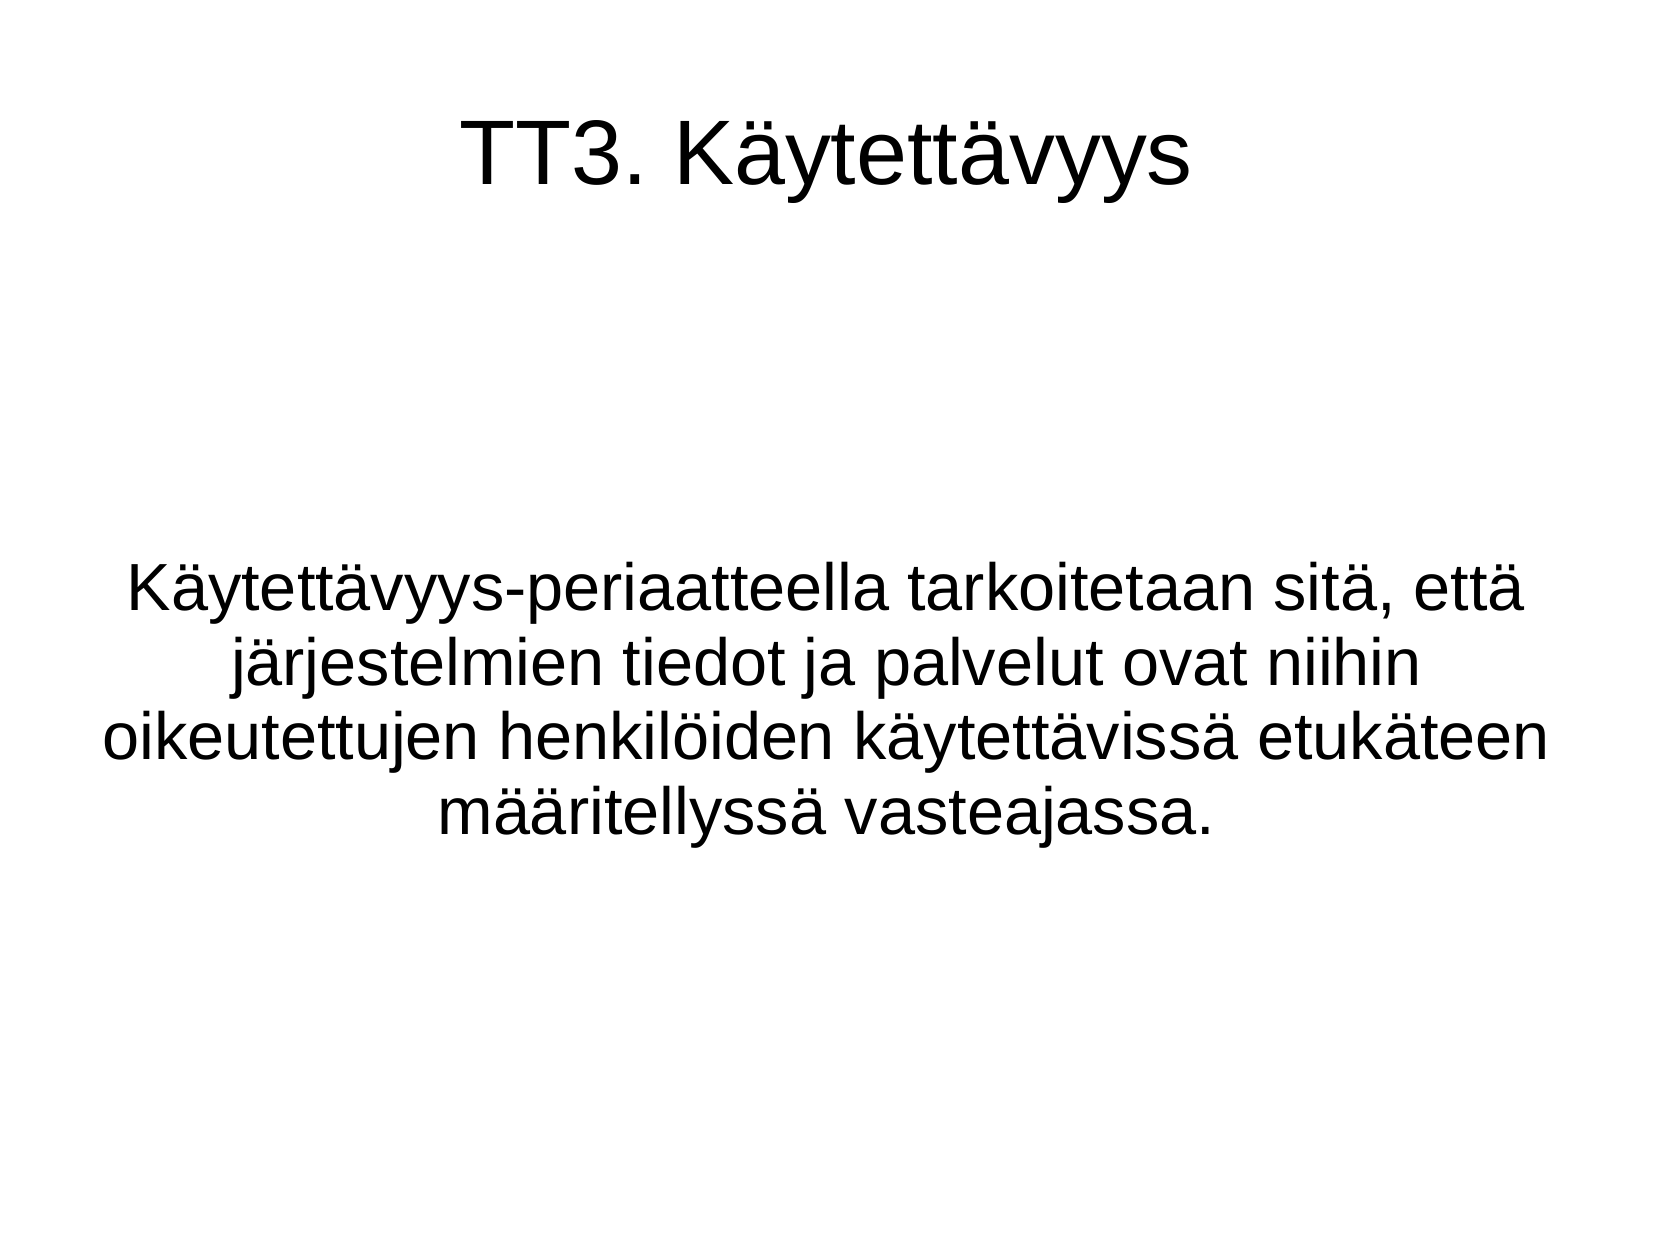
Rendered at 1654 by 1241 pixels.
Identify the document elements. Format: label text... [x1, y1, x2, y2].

title TT3. Käytettävyys [82, 56, 1571, 250]
subtitle Käytettävyys-periaatteella tarkoitetaan sitä, että järjestelmien tiedot ja palvelut ovat niihin oikeutettujen henkilöiden käytettävissä etukäteen määritellyssä vasteajassa. [82, 297, 1571, 1102]
